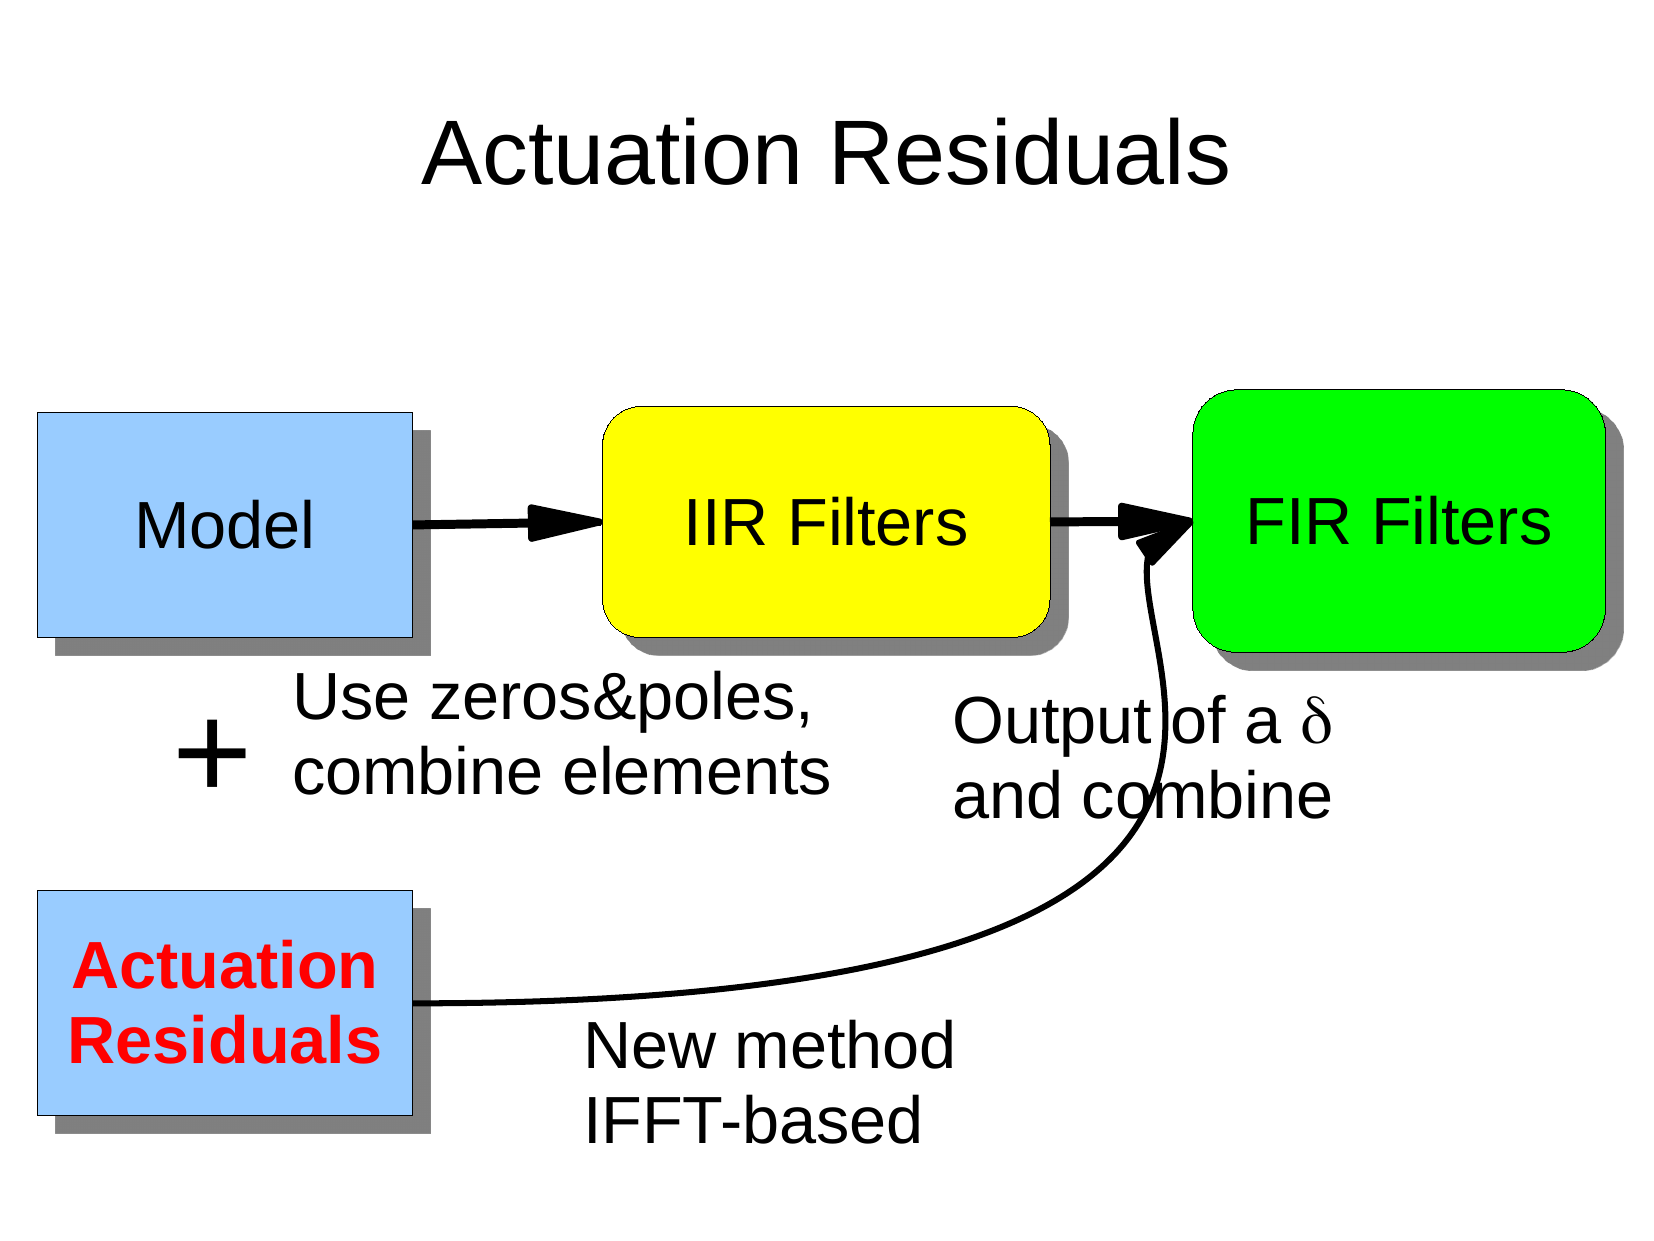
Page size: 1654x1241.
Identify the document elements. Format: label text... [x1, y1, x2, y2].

text_box Actuation Residuals [37, 890, 413, 1116]
text_box FIR Filters [1192, 389, 1606, 653]
text_box New method IFFT-based [568, 1000, 972, 1182]
title Actuation Residuals [82, 56, 1571, 250]
text_box Model [37, 412, 413, 638]
text_box Use zeros&poles, combine elements [277, 651, 848, 833]
text_box + [157, 667, 268, 853]
text_box IIR Filters [602, 406, 1051, 638]
text_box Output of a d and combine [937, 675, 1150, 861]
text_box Output of a d and combine [1100, 675, 1349, 861]
